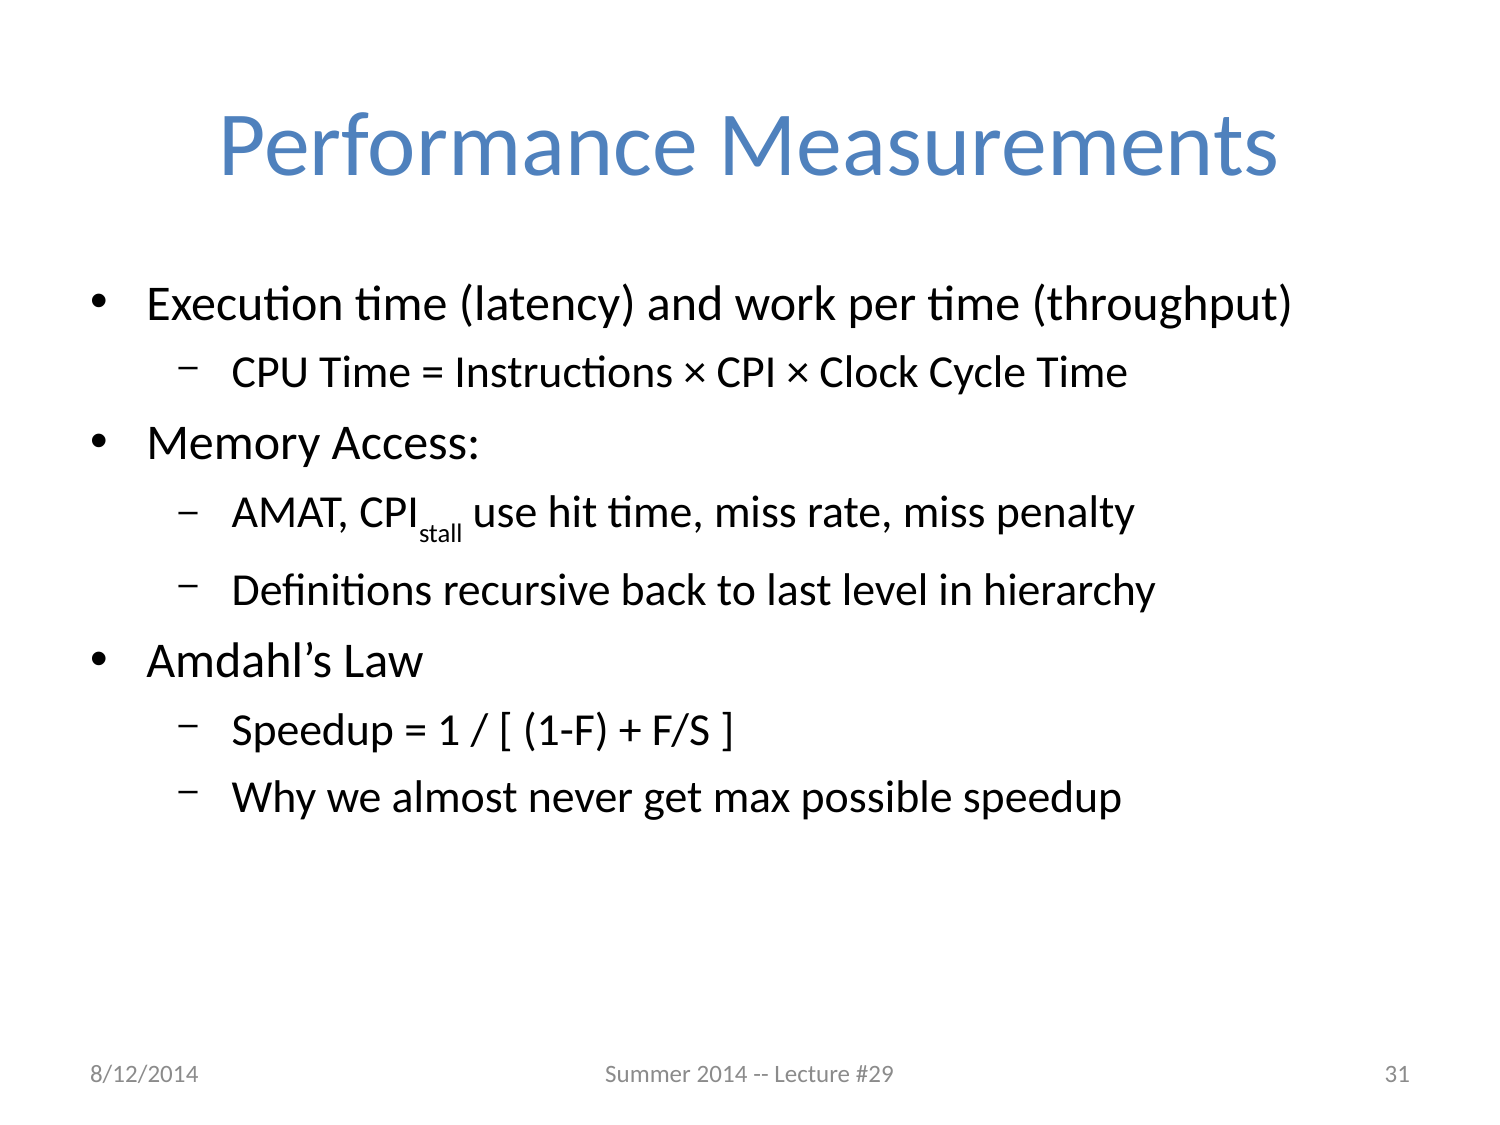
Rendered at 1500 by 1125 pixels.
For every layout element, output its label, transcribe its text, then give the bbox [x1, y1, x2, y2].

title Performance Measurements [75, 45, 1425, 233]
list Execution time (latency) and work per time (throughput) CPU Time = Instructions × CPI × Clock Cycle Time Memory Access: AMAT, CPIstall use hit time, miss rate, miss penalty Definitions recursive back to last level in hierarchy Amdahl’s Law Speedup = 1 / [ (1-F) + F/S ] Why we almost never get max possible speedup [75, 262, 1425, 1073]
footer Summer 2014 -- Lecture #29 [512, 1042, 988, 1103]
slide_number <number> [1074, 1042, 1425, 1103]
slide_number 8/12/2014 [75, 1042, 425, 1103]
